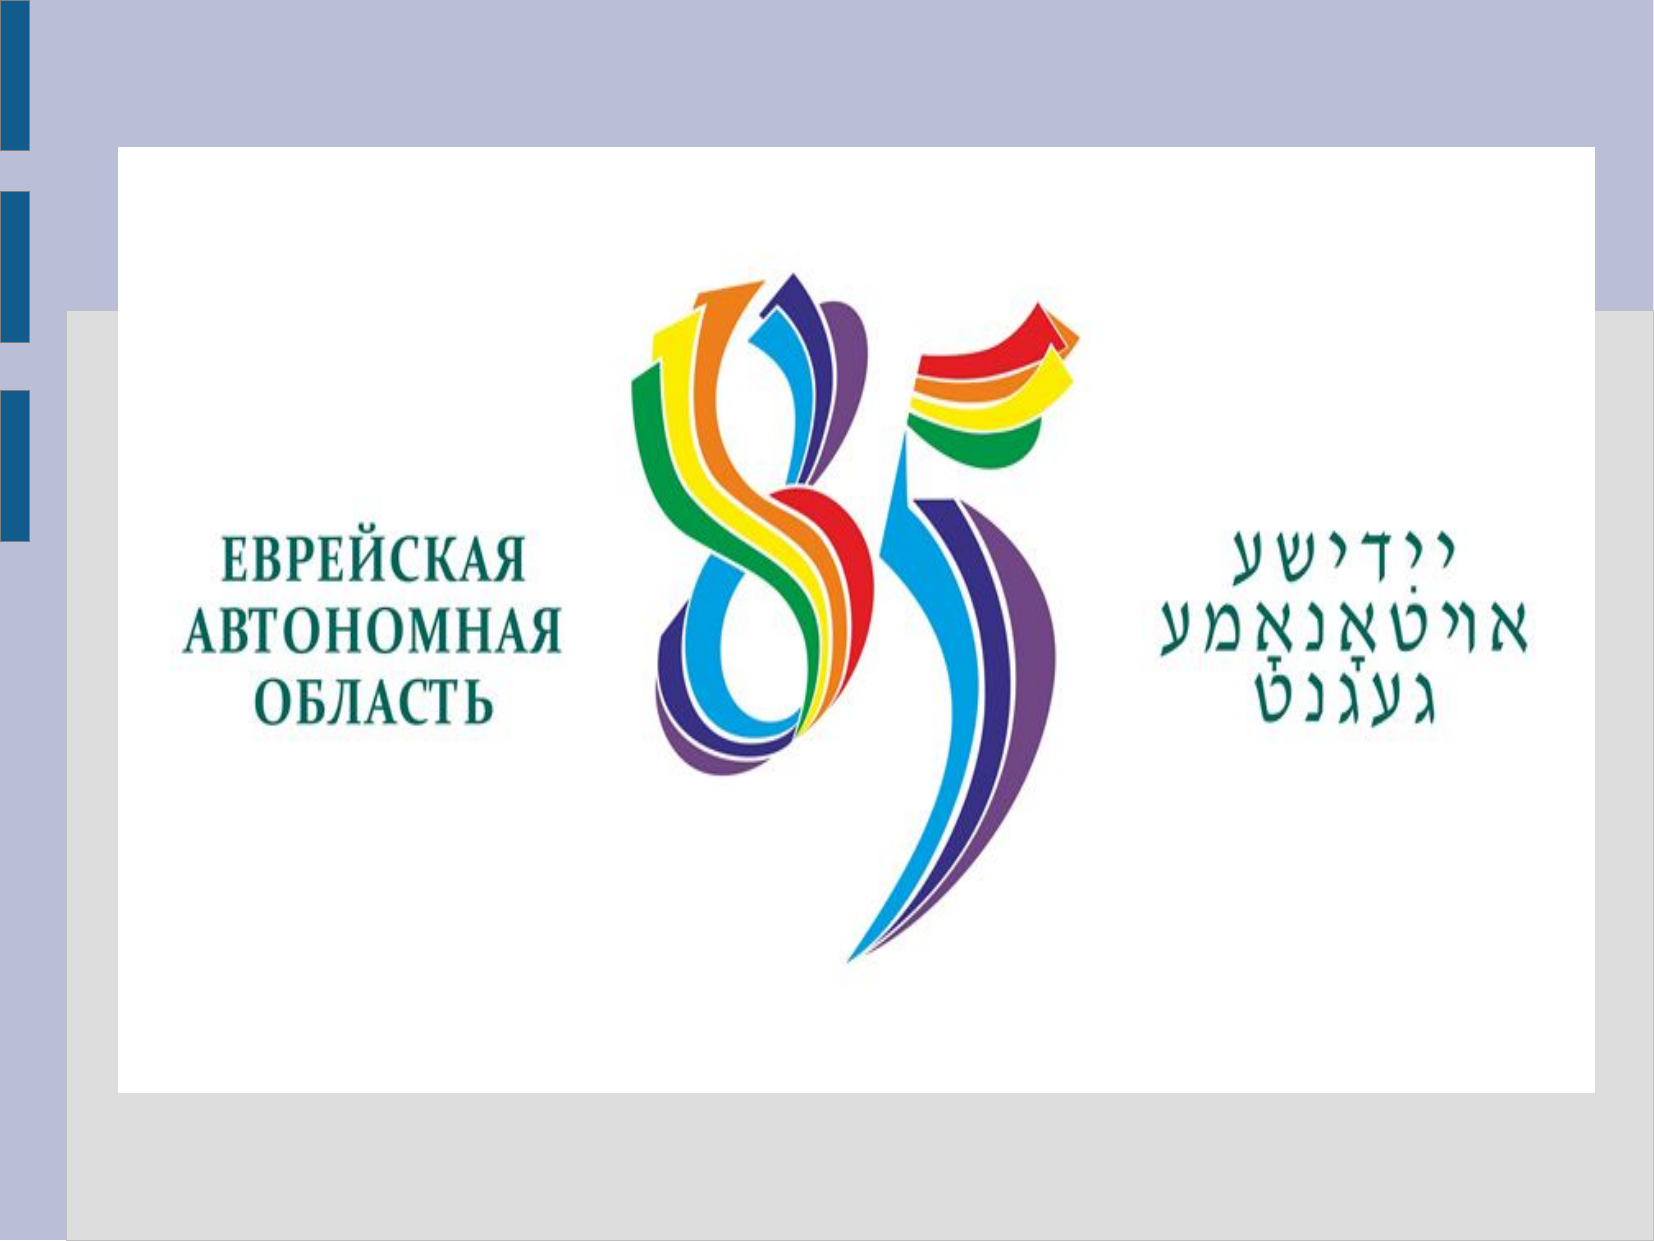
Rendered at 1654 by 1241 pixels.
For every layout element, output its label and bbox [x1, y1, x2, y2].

picture [118, 147, 1595, 1093]
